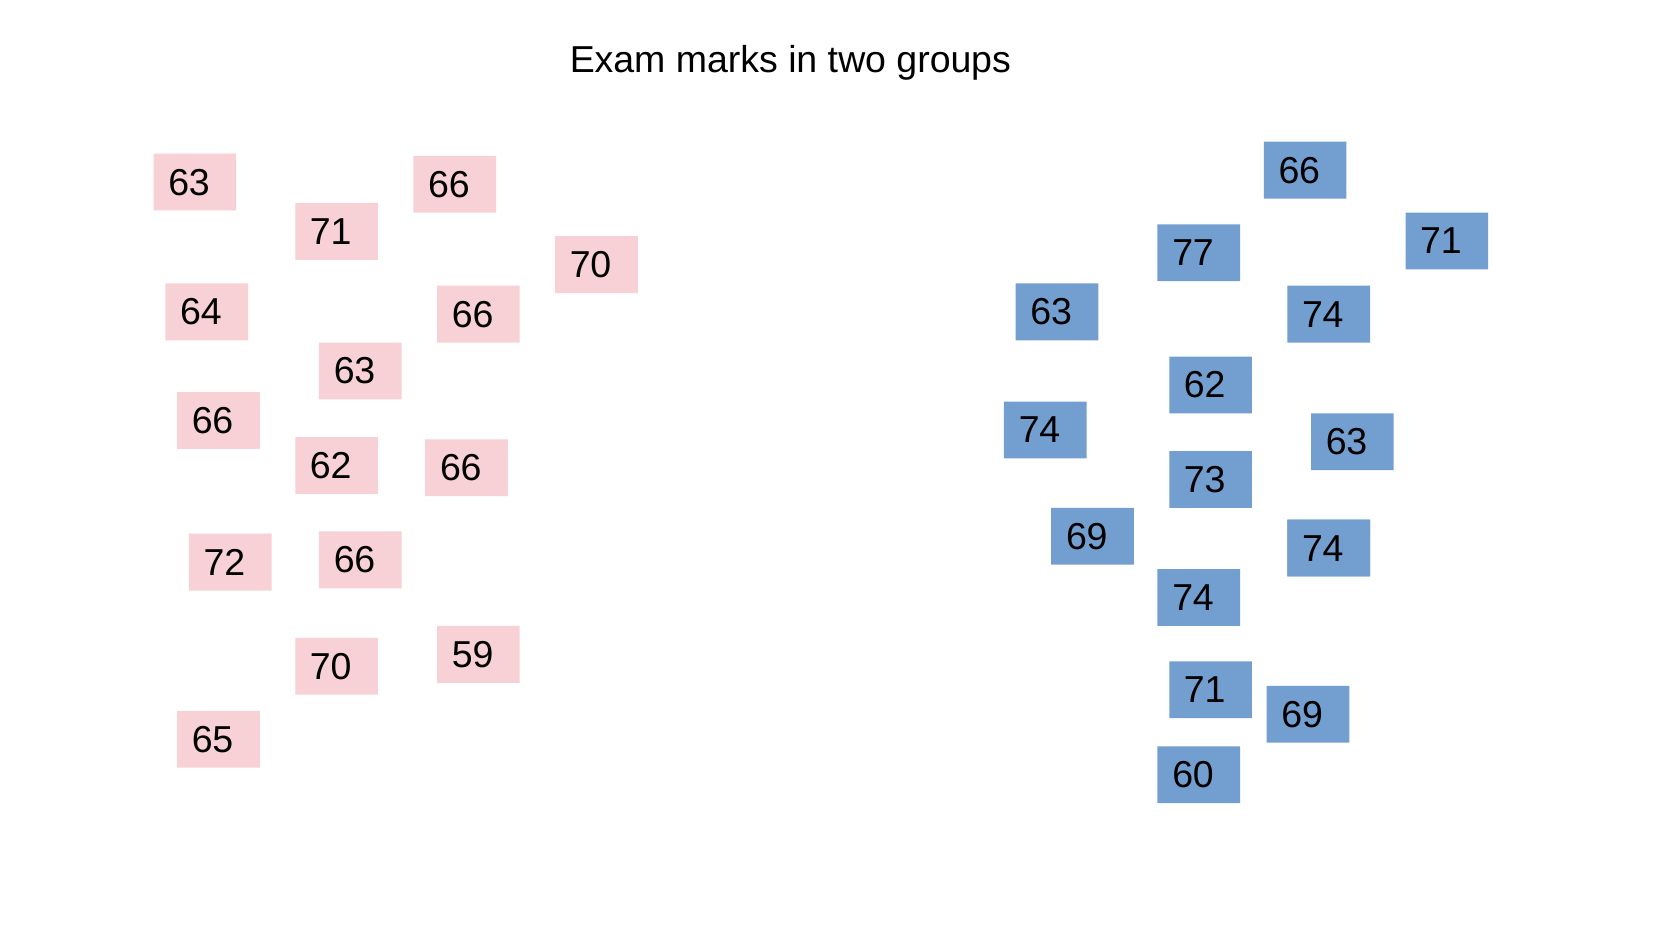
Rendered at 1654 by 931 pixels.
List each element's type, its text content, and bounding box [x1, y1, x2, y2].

text_box 72 [188, 533, 272, 591]
text_box 66 [177, 392, 260, 449]
text_box 63 [1311, 413, 1394, 471]
text_box Exam marks in two groups [555, 31, 1087, 88]
text_box 63 [1015, 283, 1099, 341]
text_box 77 [1157, 224, 1241, 282]
text_box 60 [1157, 746, 1241, 804]
text_box 64 [165, 283, 249, 341]
text_box 63 [318, 342, 402, 400]
text_box 74 [1003, 401, 1087, 459]
text_box 66 [437, 285, 520, 343]
text_box 59 [437, 625, 520, 683]
text_box 74 [1157, 569, 1241, 626]
text_box 71 [295, 203, 378, 260]
text_box 66 [413, 155, 497, 213]
text_box 74 [1287, 519, 1371, 577]
text_box 65 [177, 710, 260, 768]
text_box 70 [295, 637, 378, 695]
text_box 66 [425, 439, 508, 497]
text_box 62 [295, 437, 378, 494]
text_box 71 [1169, 661, 1252, 719]
text_box 74 [1287, 285, 1371, 343]
text_box 71 [1405, 212, 1489, 270]
text_box 66 [1263, 141, 1347, 199]
text_box 73 [1169, 451, 1252, 508]
text_box 66 [318, 531, 402, 589]
text_box 69 [1266, 685, 1350, 743]
text_box 69 [1051, 507, 1134, 565]
text_box 62 [1169, 356, 1252, 414]
text_box 63 [153, 153, 237, 211]
text_box 70 [555, 236, 638, 294]
